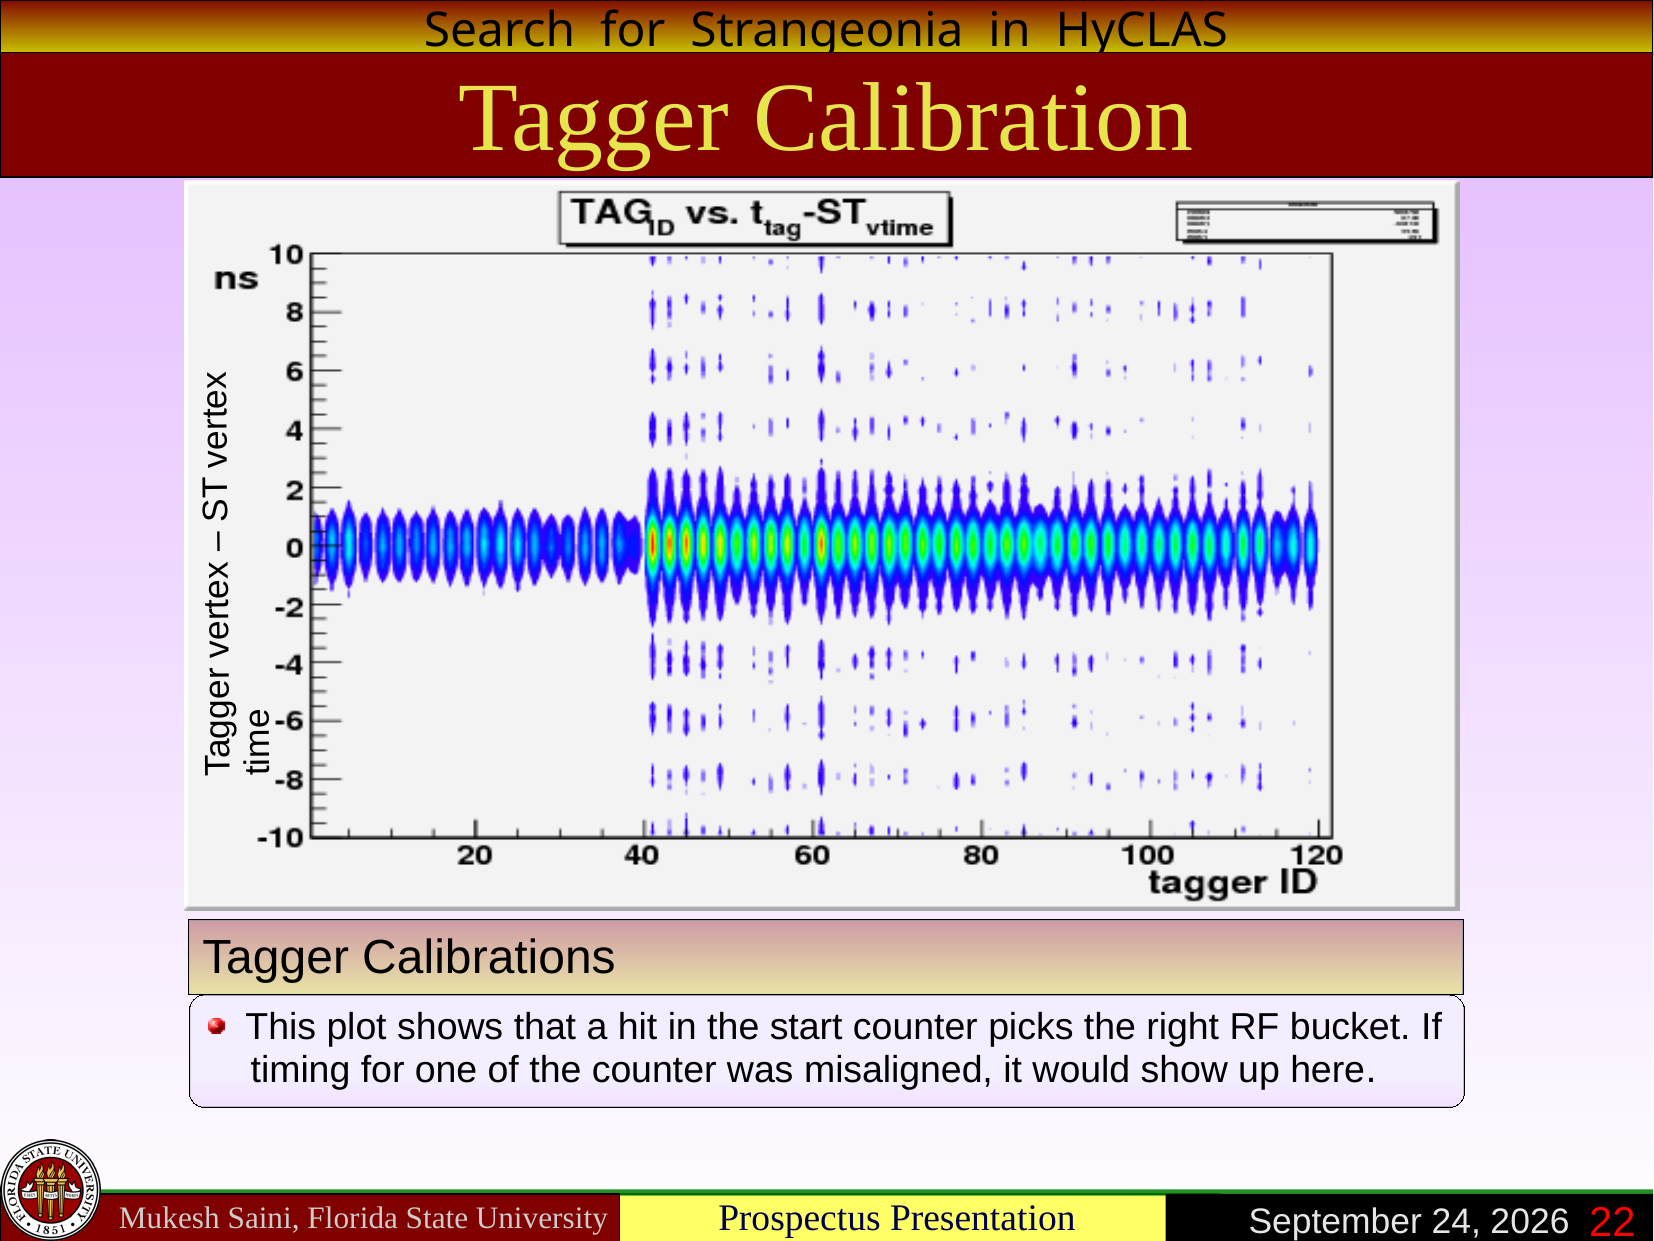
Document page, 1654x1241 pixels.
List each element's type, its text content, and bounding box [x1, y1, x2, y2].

picture [0, 1139, 101, 1241]
text_box This plot shows that a hit in the start counter picks the right RF bucket. If timing for one of the counter was misaligned, it would show up here. [193, 997, 1469, 1099]
text_box Tagger Calibrations [188, 919, 1464, 995]
text_box Tagger Calibration [443, 55, 1210, 179]
picture [184, 180, 1460, 911]
text_box [189, 1000, 1463, 1108]
text_box Tagger vertex – ST vertex time [185, 294, 260, 792]
